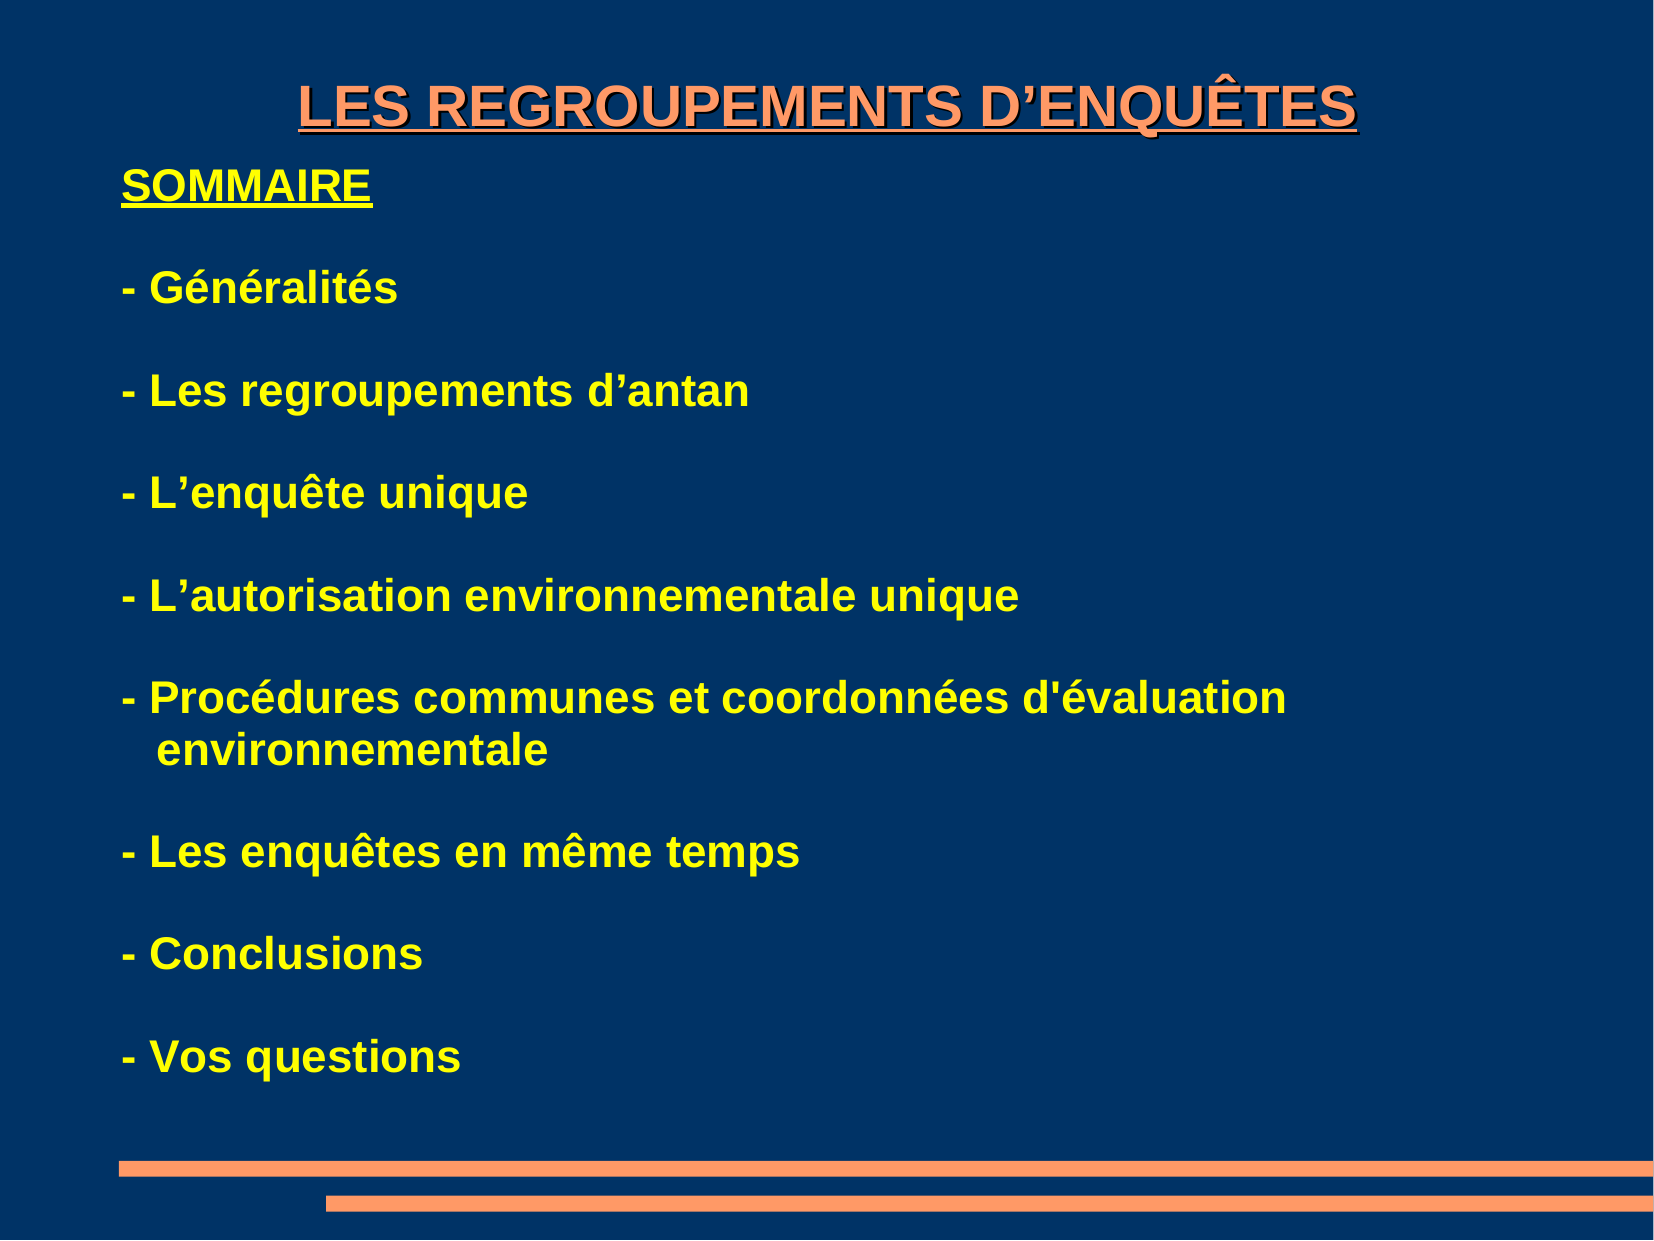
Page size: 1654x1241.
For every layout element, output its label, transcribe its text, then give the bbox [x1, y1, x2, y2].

subtitle SOMMAIRE - Généralités - Les regroupements d’antan - L’enquête unique - L’autorisation environnementale unique - Procédures communes et coordonnées d'évaluation environnementale - Les enquêtes en même temps - Conclusions - Vos questions [121, 5, 1561, 1241]
